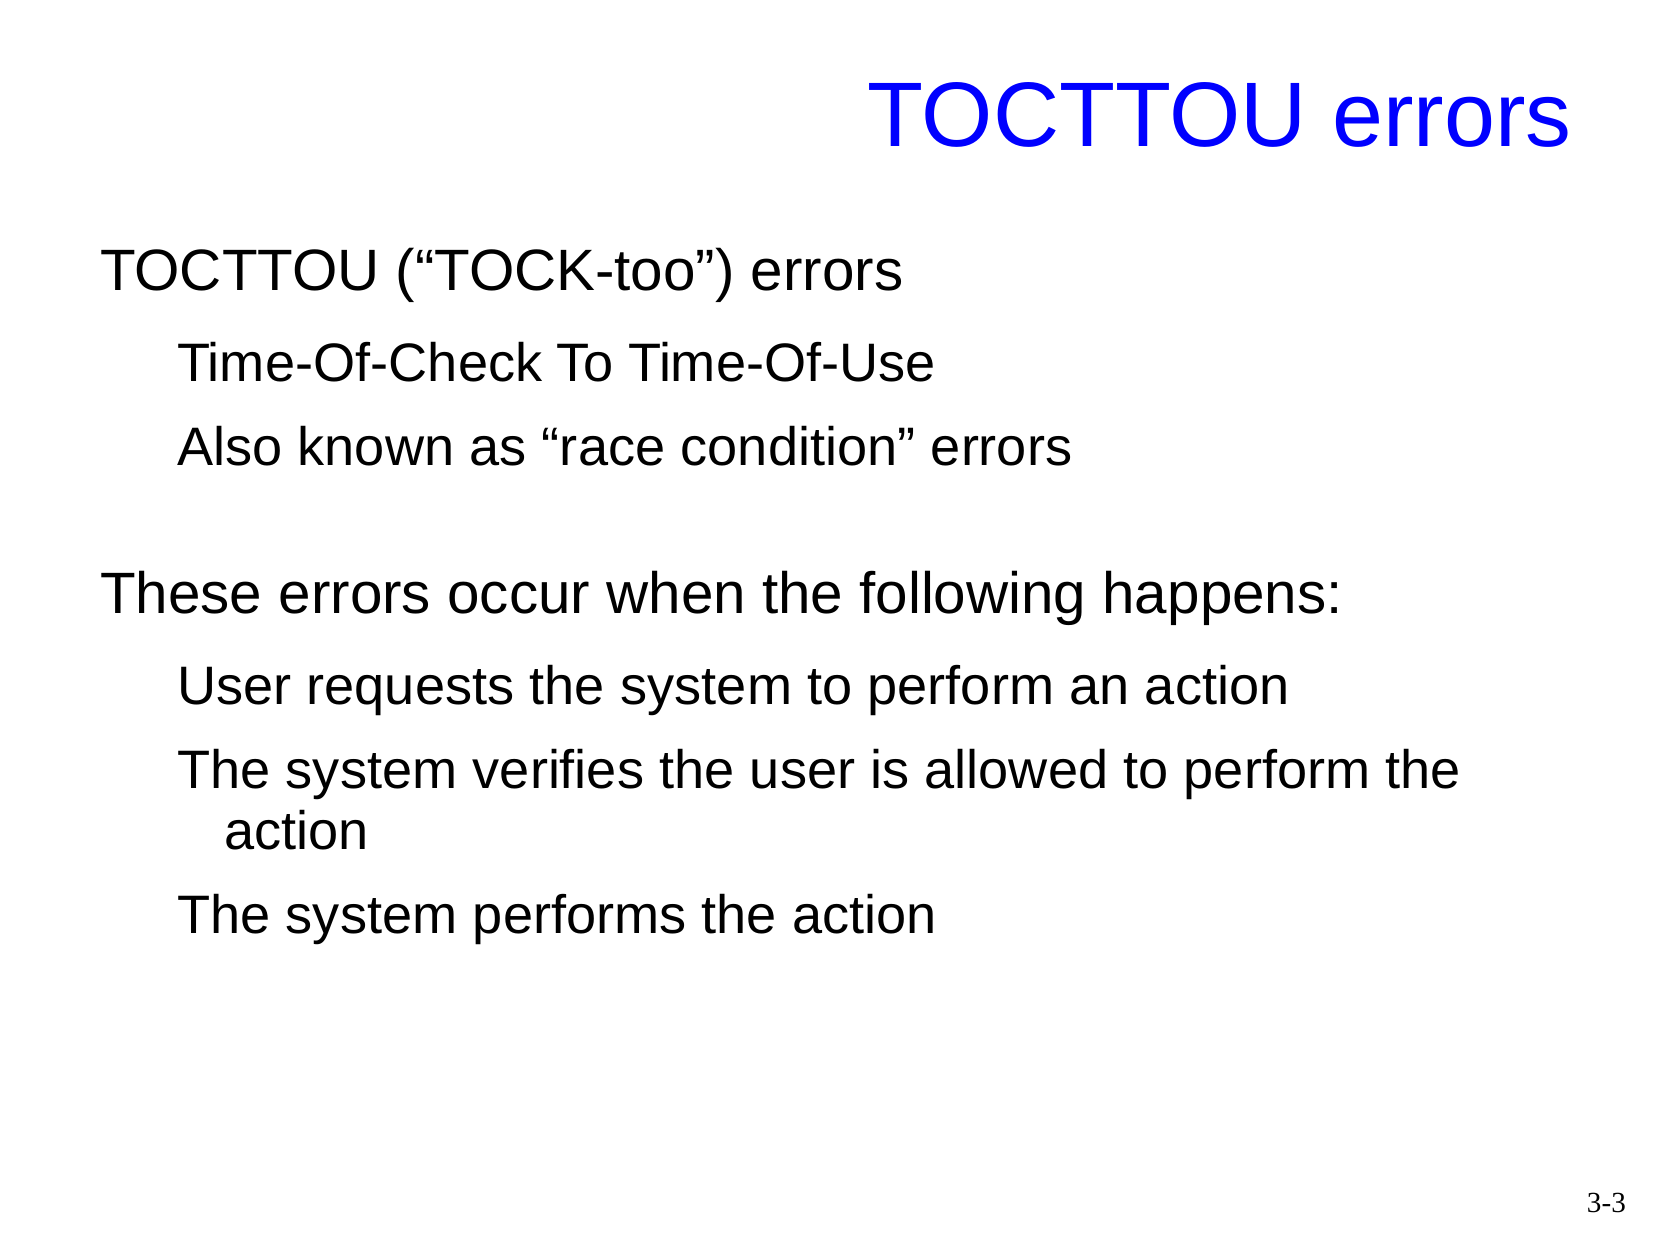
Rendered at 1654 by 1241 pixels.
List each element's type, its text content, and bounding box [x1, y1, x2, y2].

list TOCTTOU (“TOCK-too”) errors Time-Of-Check To Time-Of-Use Also known as “race condition” errors These errors occur when the following happens: User requests the system to perform an action The system verifies the user is allowed to perform the action The system performs the action [82, 237, 1571, 1156]
title TOCTTOU errors [84, 18, 1573, 211]
